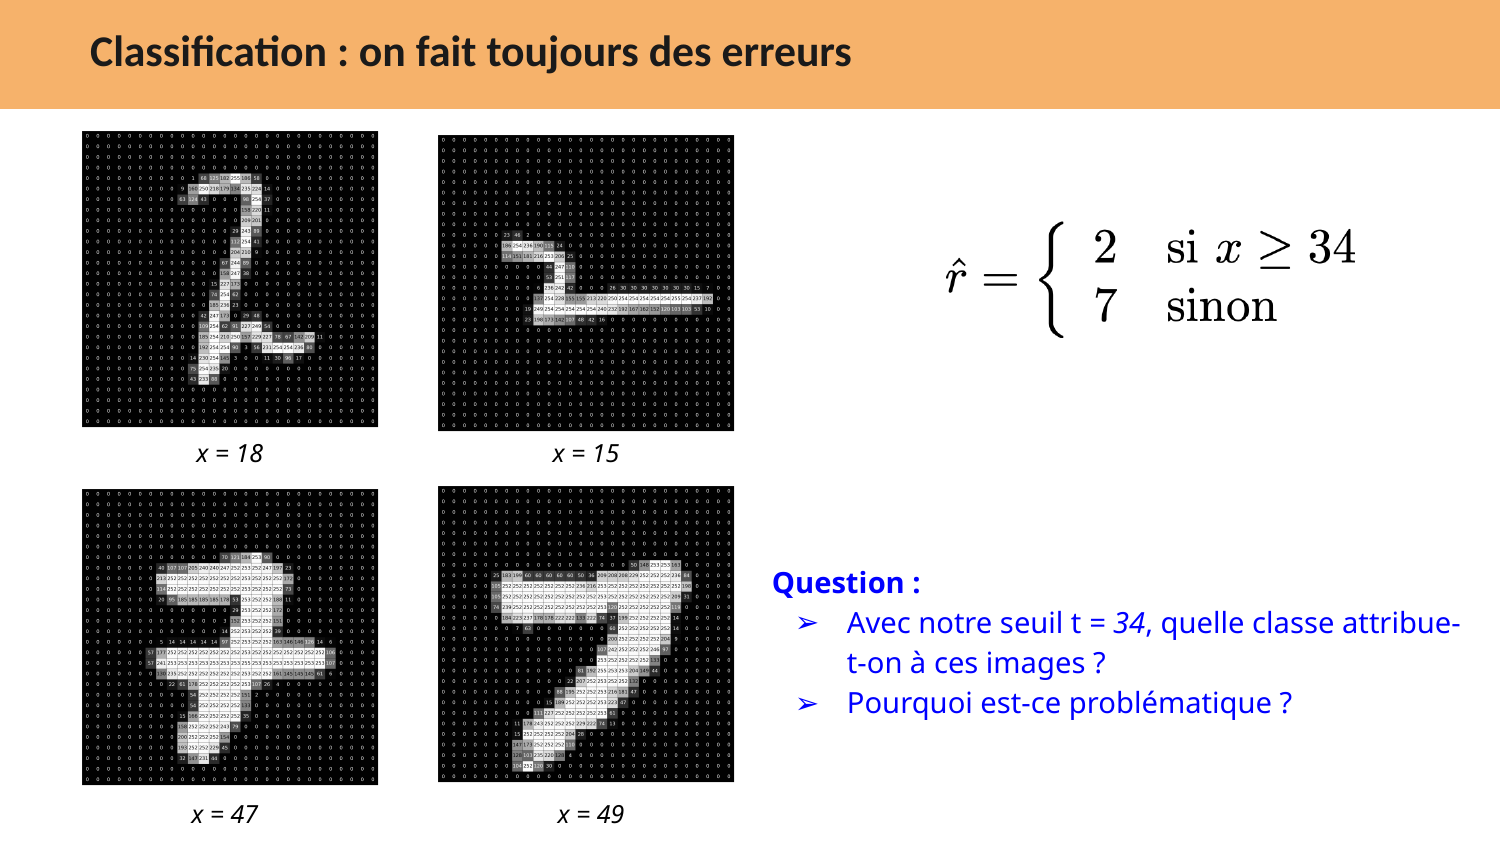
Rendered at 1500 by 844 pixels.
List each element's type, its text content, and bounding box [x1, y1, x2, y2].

picture [78, 485, 382, 790]
text_box Question : Avec notre seuil t = 34, quelle classe attribue-t-on à ces images ? Pourquoi est-ce problématique ? [756, 543, 1491, 735]
text_box Classification : on fait toujours des erreurs [0, 0, 1500, 109]
text_box x = 18 [170, 421, 289, 483]
picture [78, 127, 382, 431]
text_box x = 15 [527, 421, 645, 483]
text_box x = 47 [165, 783, 284, 844]
picture [434, 131, 738, 435]
text_box x = 49 [532, 783, 650, 844]
picture [434, 482, 738, 786]
picture [946, 220, 1355, 338]
